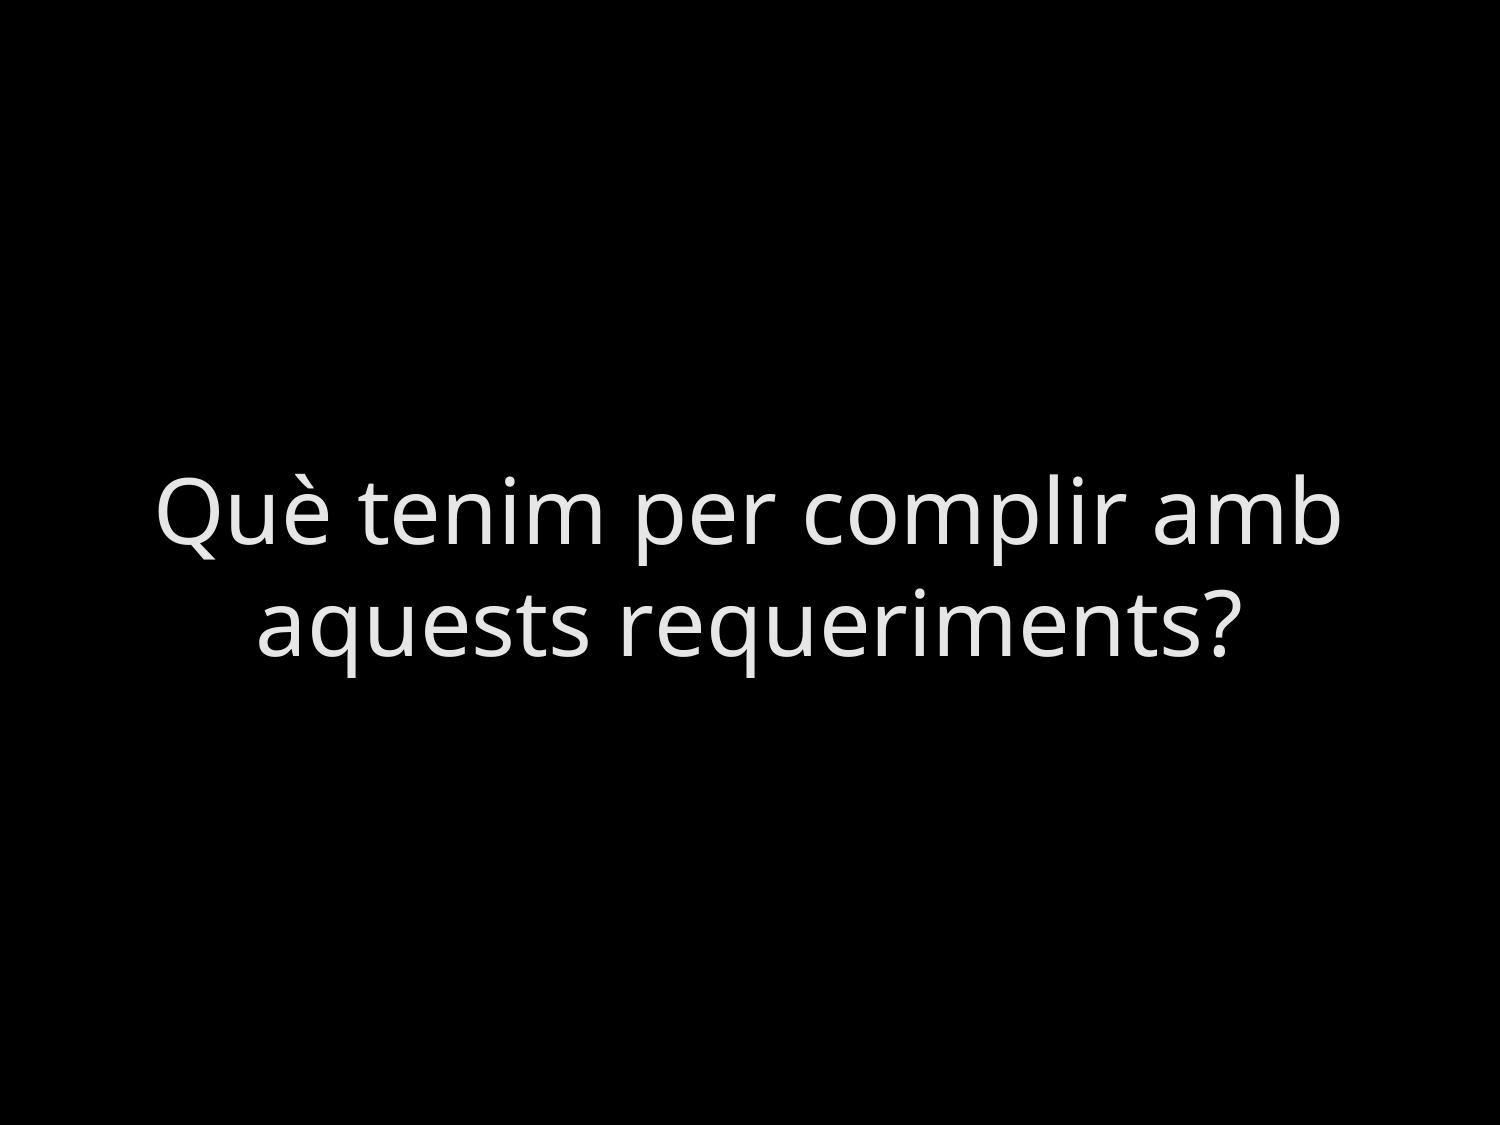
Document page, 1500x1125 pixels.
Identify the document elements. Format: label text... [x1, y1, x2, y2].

subtitle Què tenim per complir amb aquests requeriments? [109, 112, 1391, 1013]
